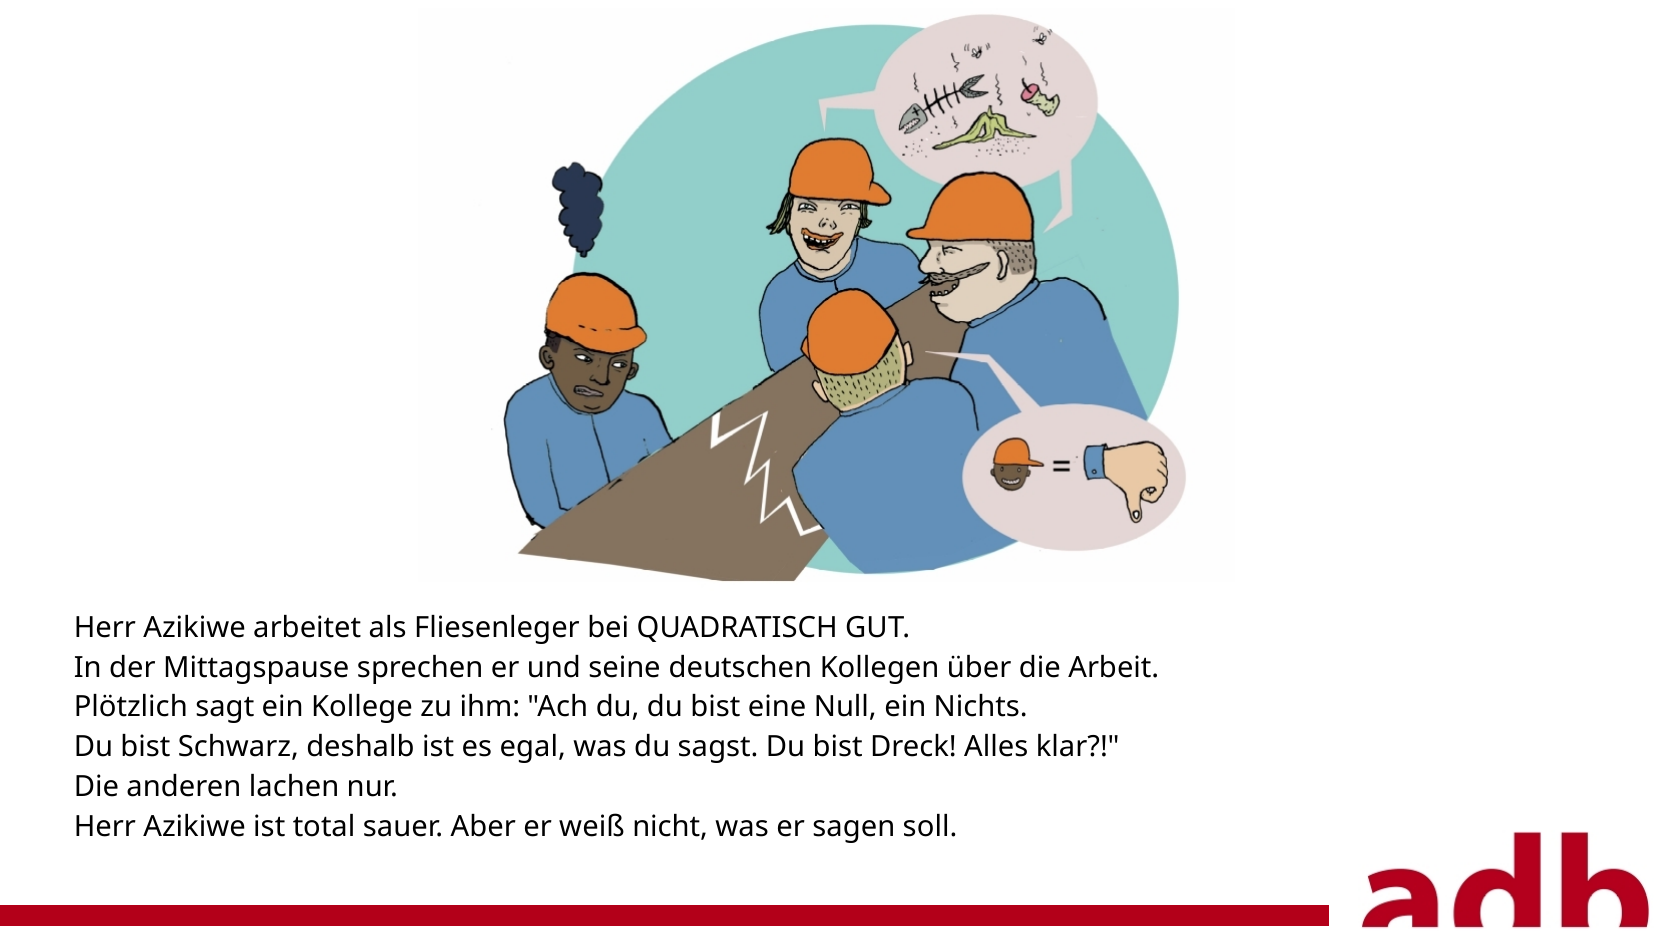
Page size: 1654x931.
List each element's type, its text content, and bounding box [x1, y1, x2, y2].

picture [409, 0, 1244, 591]
text_box Herr Azikiwe arbeitet als Fliesenleger bei QUADRATISCH GUT. In der Mittagspause sprechen er und seine deutschen Kollegen über die Arbeit. Plötzlich sagt ein Kollege zu ihm: "Ach du, du bist eine Null, ein Nichts. Du bist Schwarz, deshalb ist es egal, was du sagst. Du bist Dreck! Alles klar?!" Die anderen lachen nur. Herr Azikiwe ist total sauer. Aber er weiß nicht, was er sagen soll. [59, 598, 1595, 931]
picture [1595, 830, 1654, 931]
